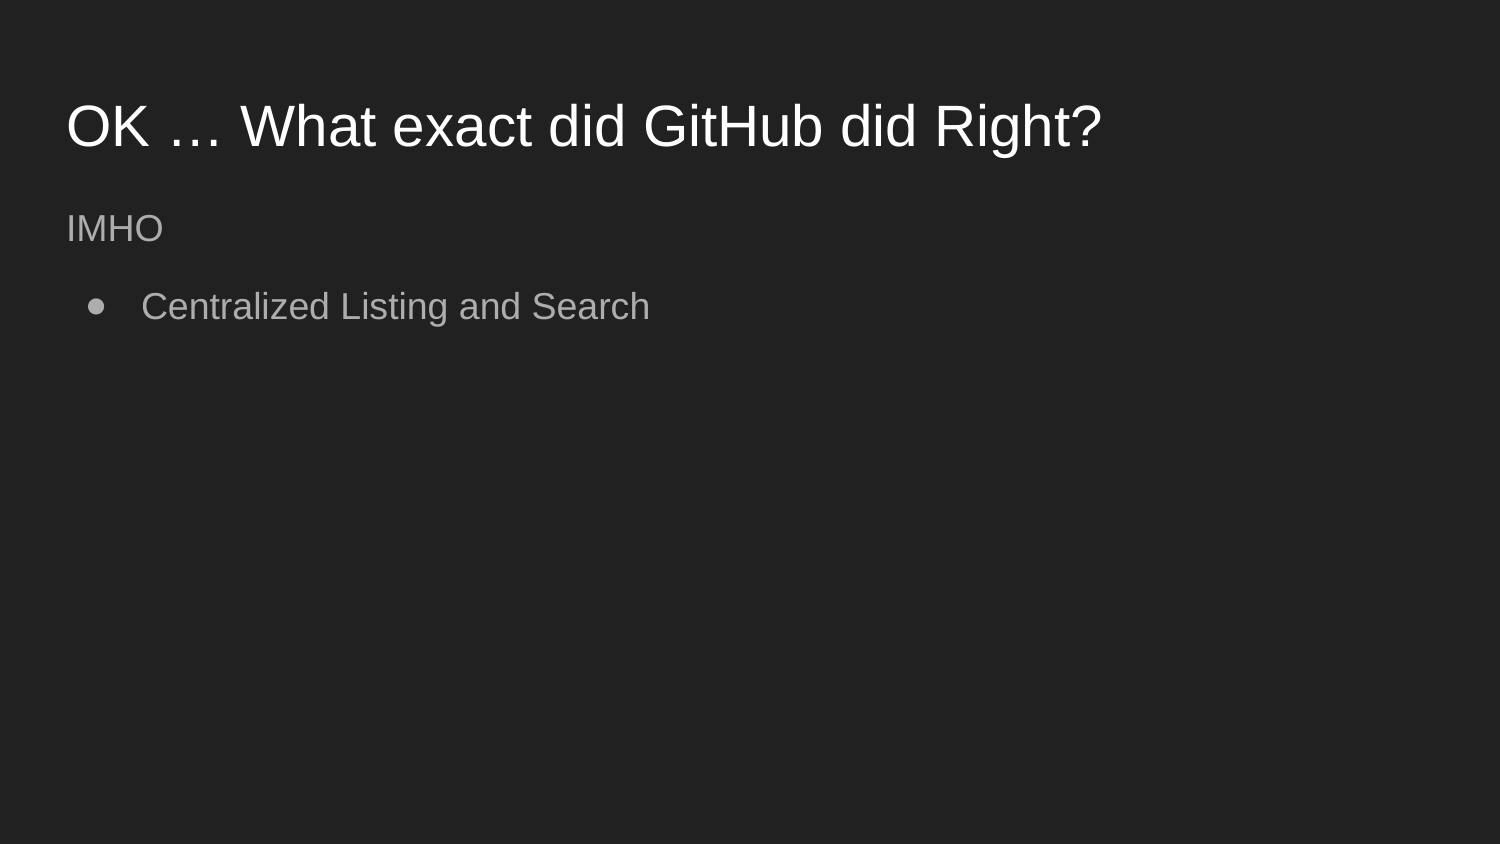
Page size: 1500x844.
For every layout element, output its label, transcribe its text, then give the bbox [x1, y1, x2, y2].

list IMHO Centralized Listing and Search [51, 189, 1449, 750]
title OK … What exact did GitHub did Right? [51, 72, 1449, 167]
